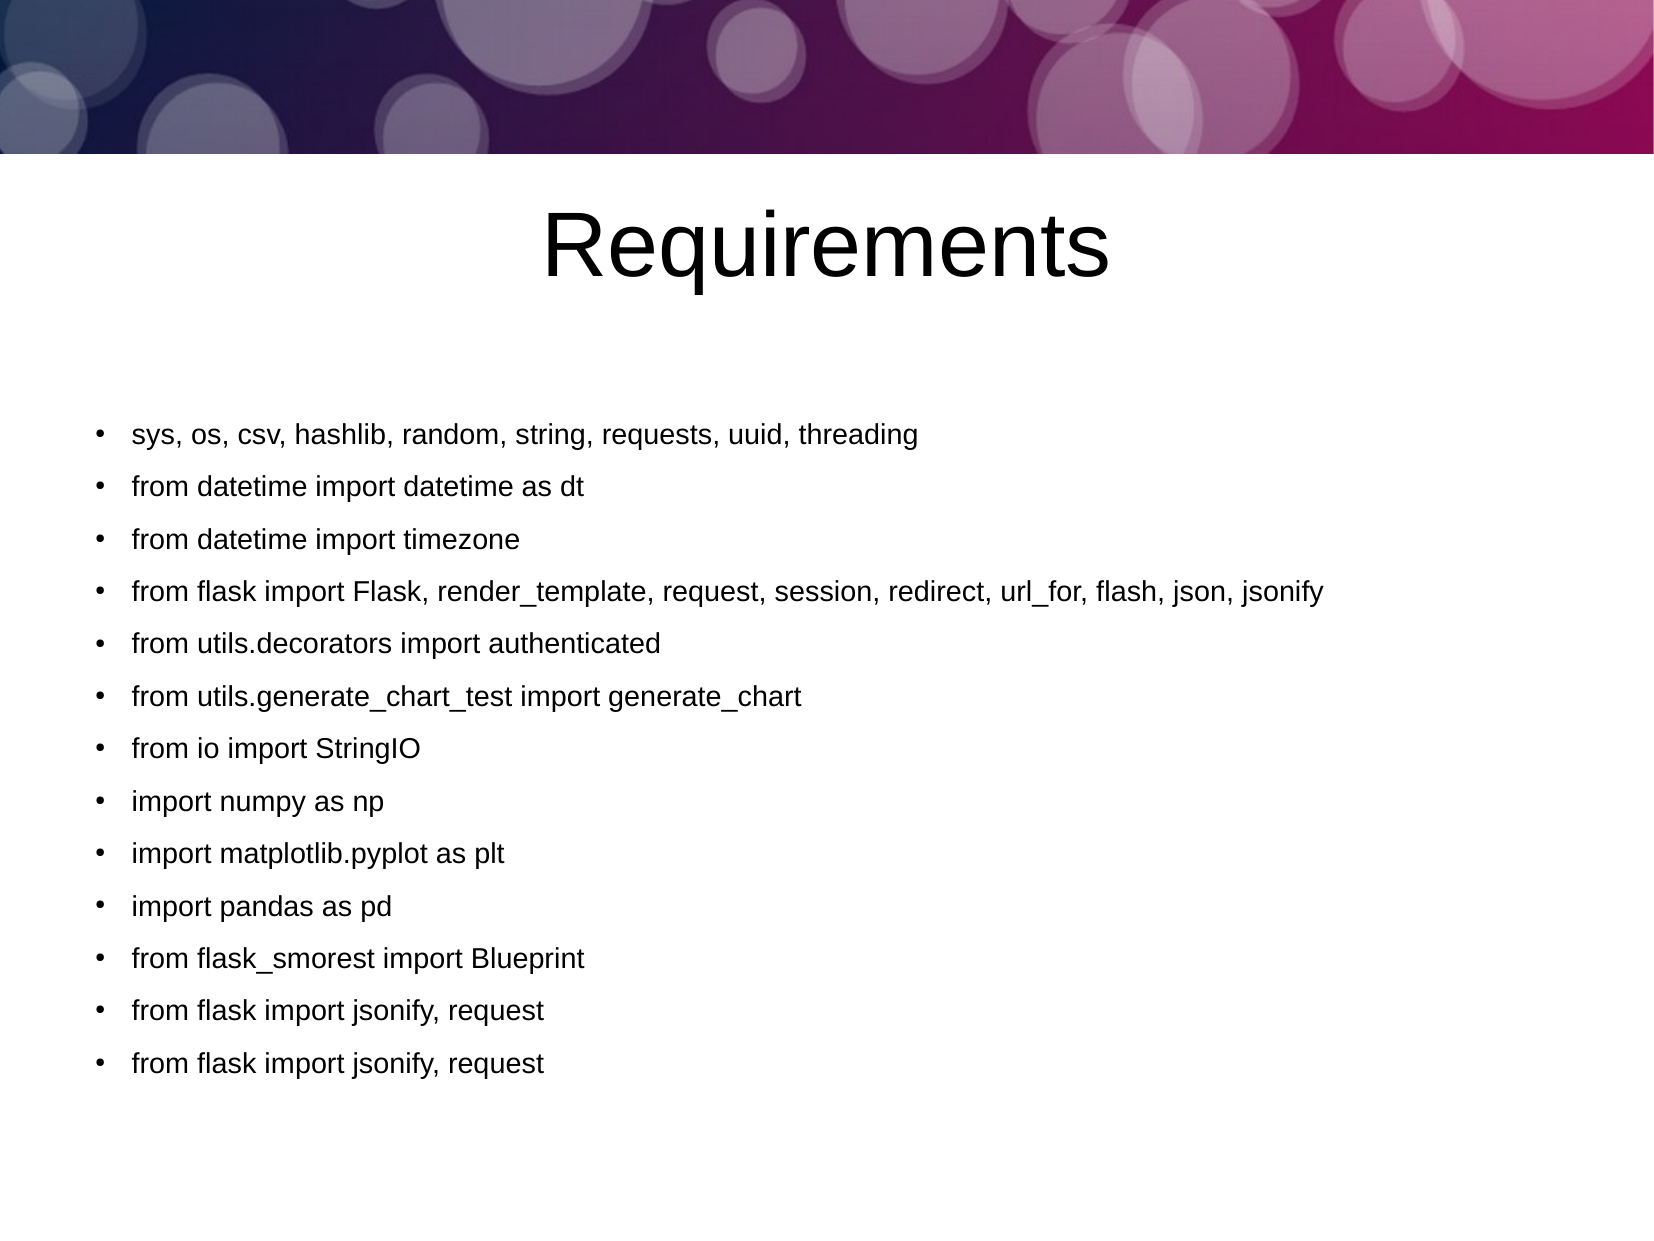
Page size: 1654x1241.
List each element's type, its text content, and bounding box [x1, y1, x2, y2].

title Requirements [82, 159, 1571, 331]
list sys, os, csv, hashlib, random, string, requests, uuid, threading from datetime import datetime as dt from datetime import timezone from flask import Flask, render_template, request, session, redirect, url_for, flash, json, jsonify from utils.decorators import authenticated from utils.generate_chart_test import generate_chart from io import StringIO import numpy as np import matplotlib.pyplot as plt import pandas as pd from flask_smorest import Blueprint from flask import jsonify, request from flask import jsonify, request [82, 366, 1571, 1087]
picture [0, 0, 1654, 154]
